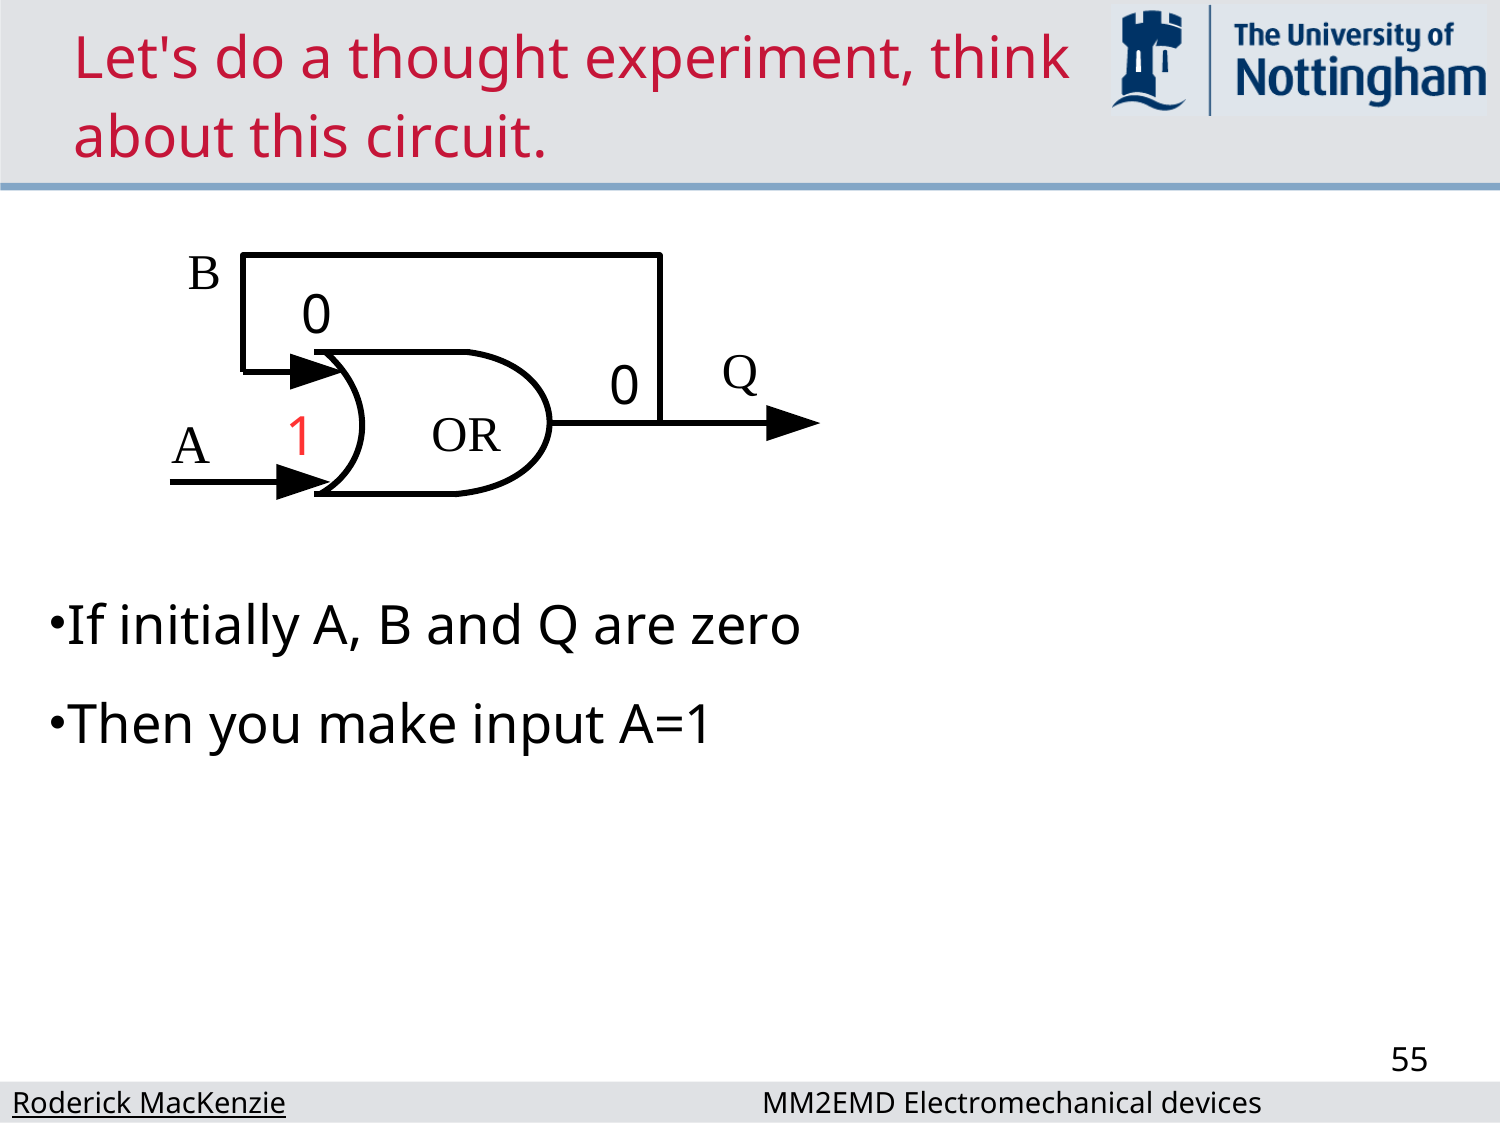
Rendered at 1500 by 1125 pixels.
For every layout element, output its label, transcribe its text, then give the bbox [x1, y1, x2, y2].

picture [1111, 4, 1487, 116]
text_box 0 [576, 343, 741, 424]
text_box A [156, 402, 207, 482]
text_box 0 [267, 272, 433, 352]
text_box B [172, 232, 223, 308]
text_box If initially A, B and Q are zero Then you make input A=1 [33, 582, 1500, 1115]
title Let's do a thought experiment, think about this circuit. [59, 20, 1128, 172]
text_box 1 [251, 393, 417, 474]
text_box OR [417, 393, 516, 469]
text_box Q [707, 331, 782, 407]
